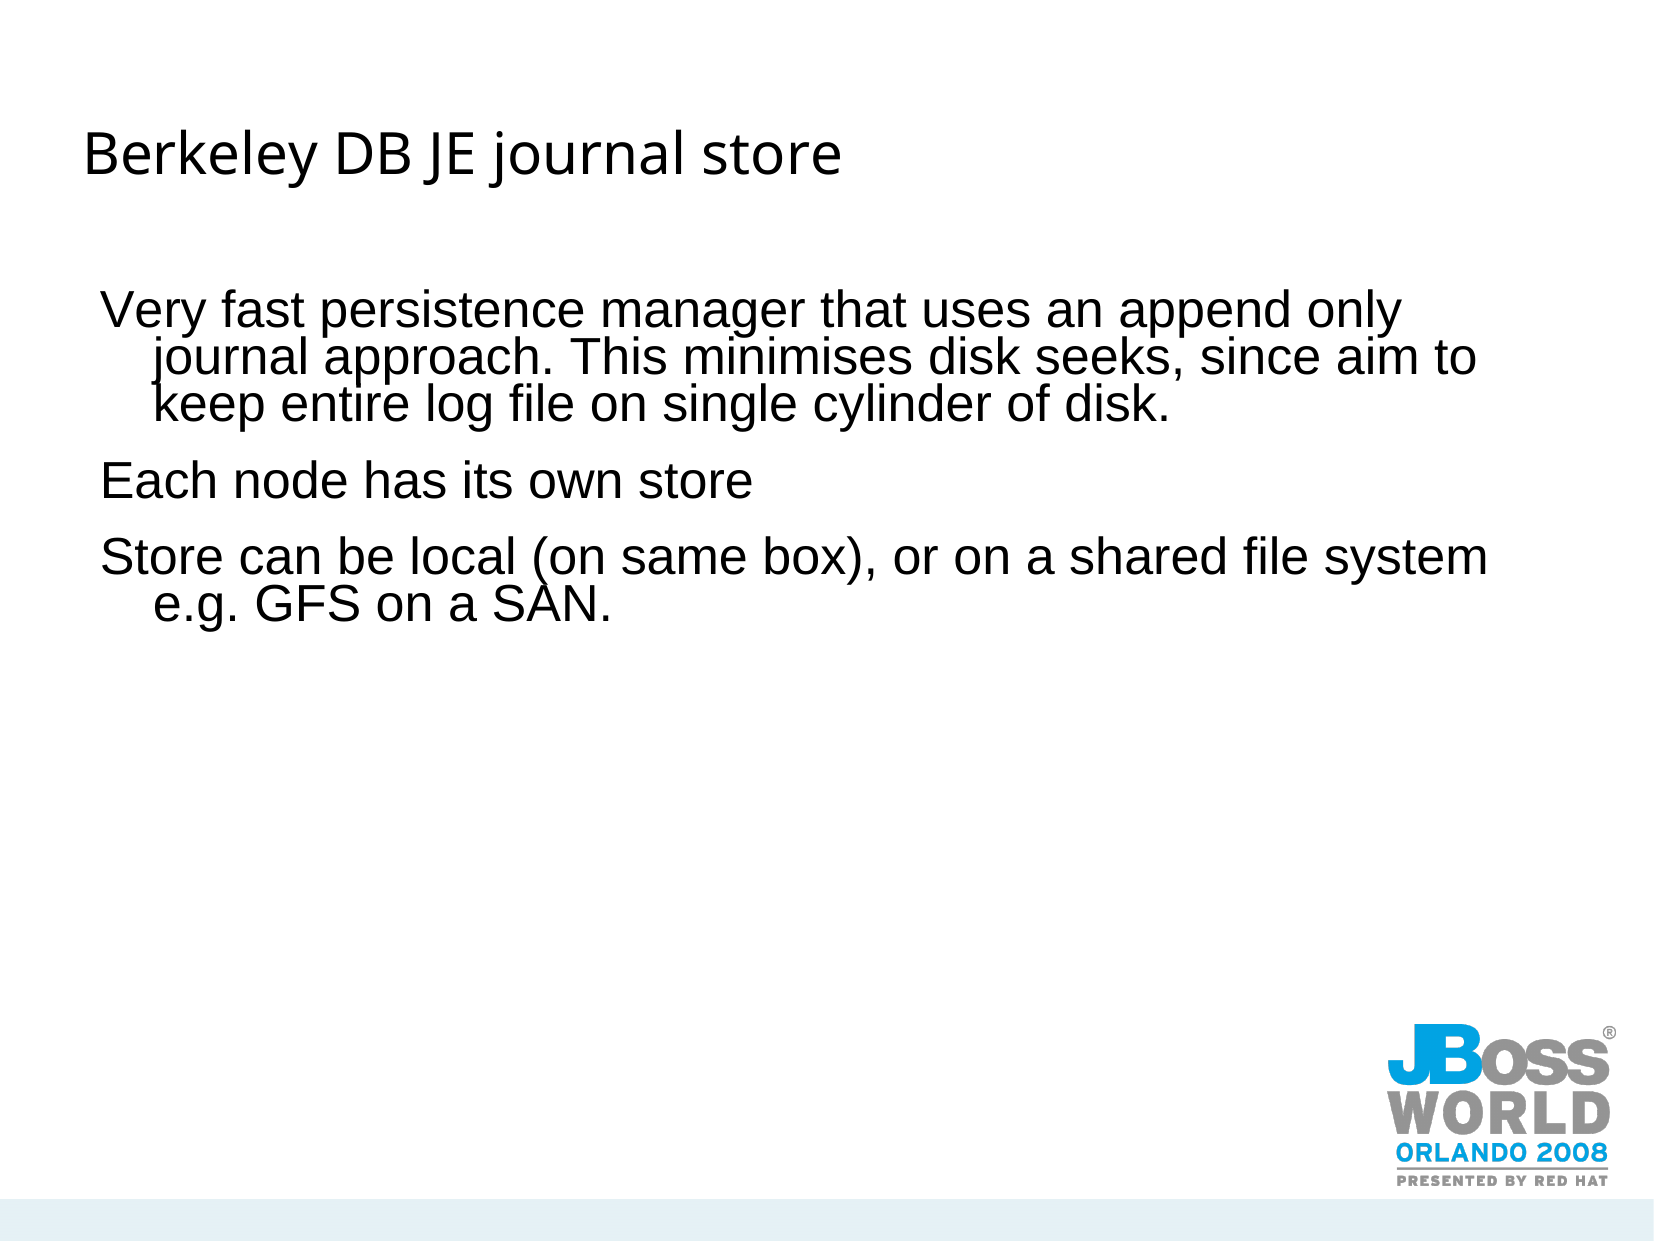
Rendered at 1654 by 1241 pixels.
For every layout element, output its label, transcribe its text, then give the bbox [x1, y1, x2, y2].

picture [1387, 1024, 1616, 1186]
list Very fast persistence manager that uses an append only journal approach. This minimises disk seeks, since aim to keep entire log file on single cylinder of disk. Each node has its own store Store can be local (on same box), or on a shared file system e.g. GFS on a SAN. [82, 290, 1571, 1094]
title Berkeley DB JE journal store [82, 56, 1571, 249]
picture [0, 1199, 1654, 1241]
